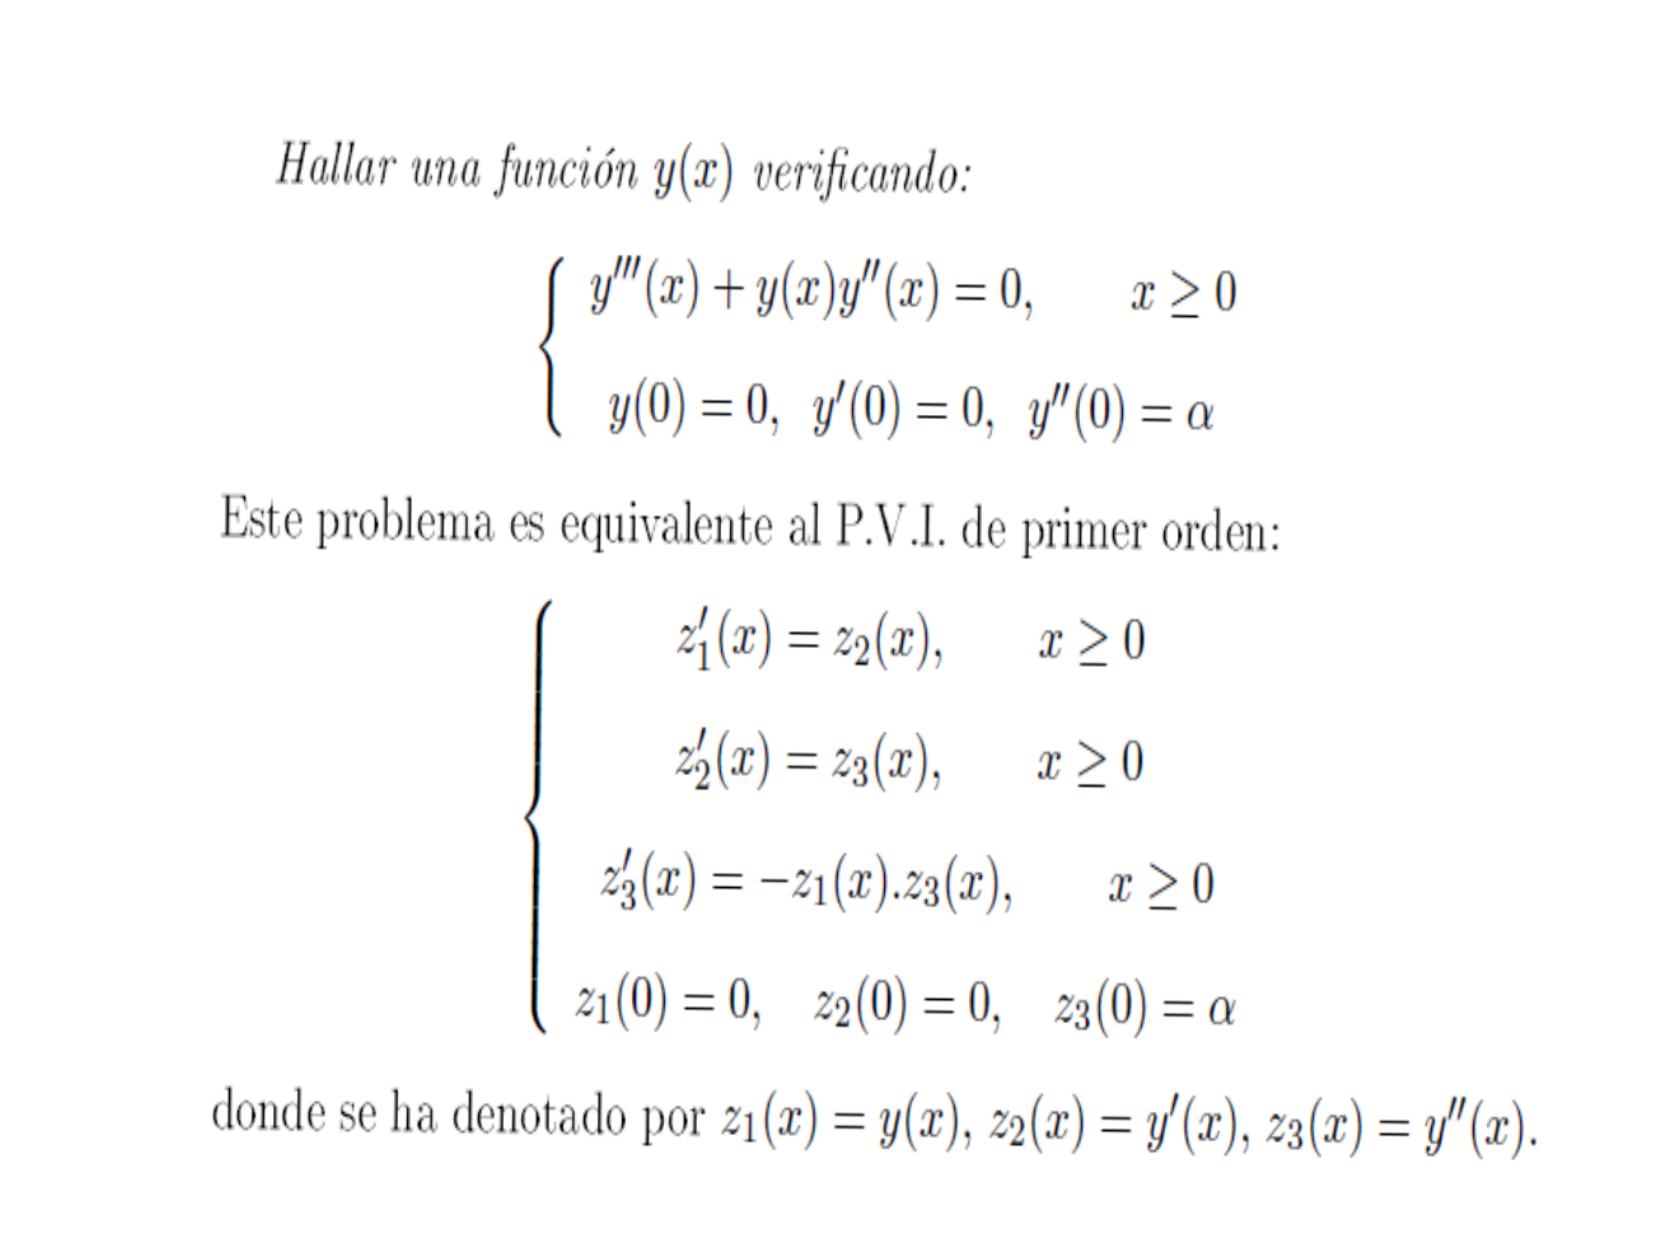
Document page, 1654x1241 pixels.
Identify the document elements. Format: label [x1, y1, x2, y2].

picture [94, 82, 1571, 1178]
